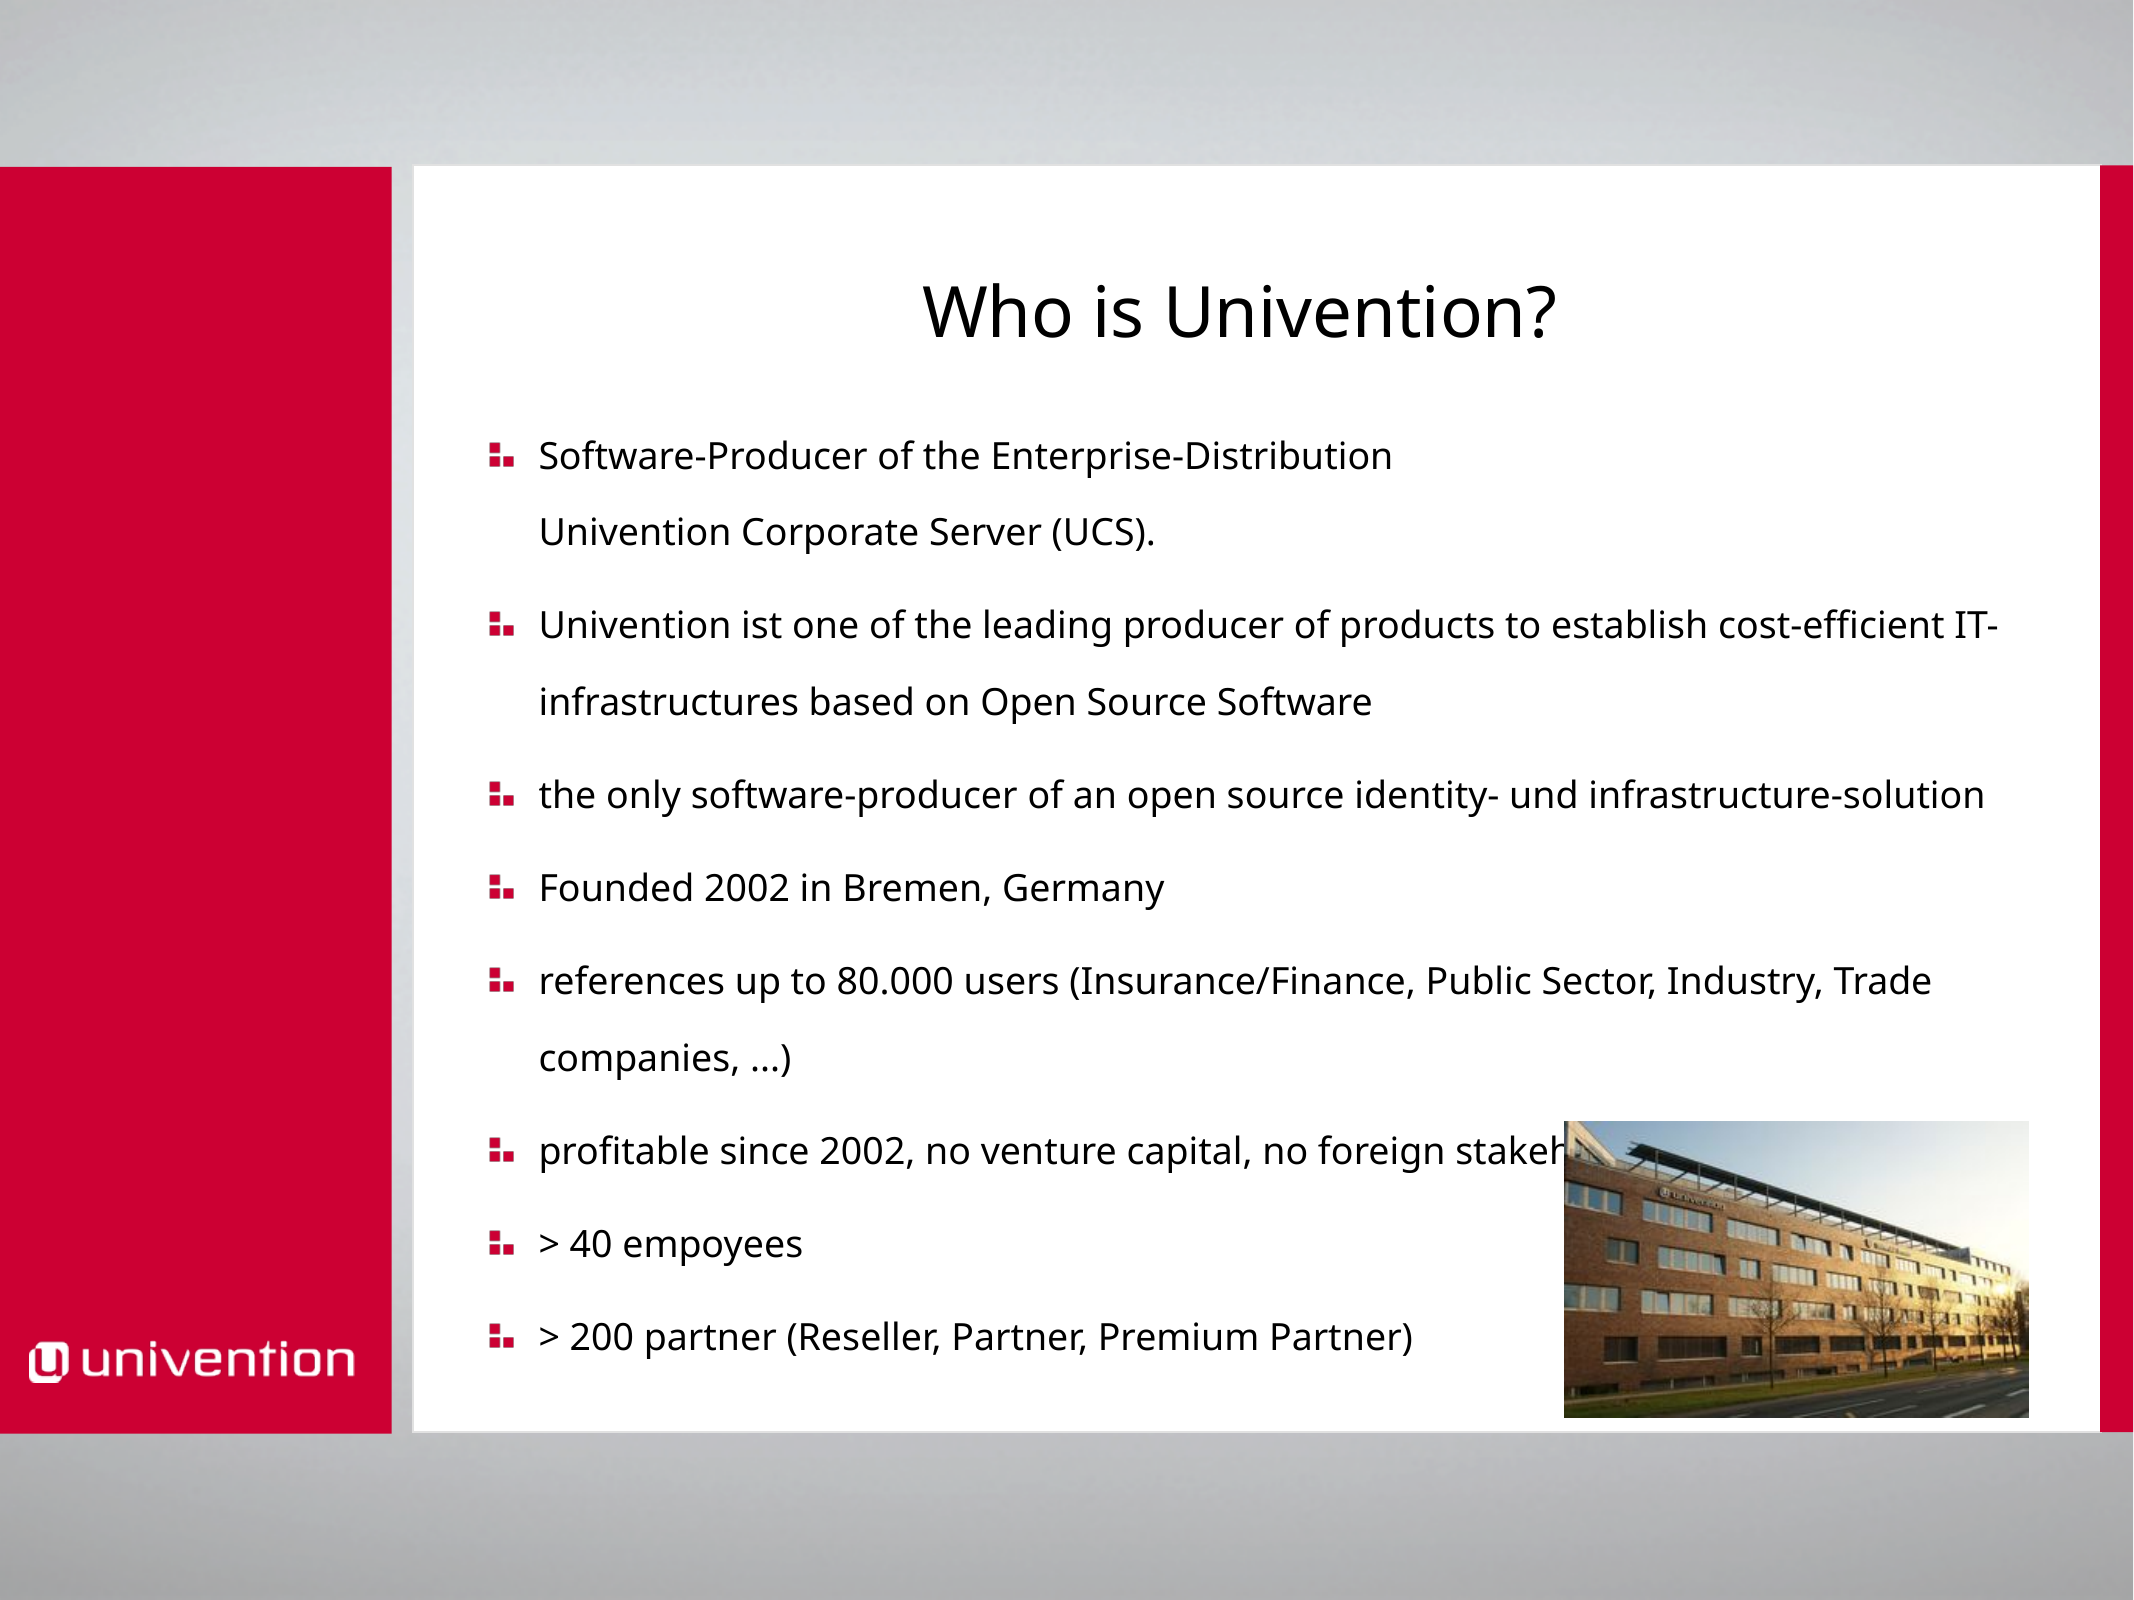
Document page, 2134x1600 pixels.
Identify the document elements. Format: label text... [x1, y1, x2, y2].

list Software-Producer of the Enterprise-Distribution Univention Corporate Server (UCS). Univention ist one of the leading producer of products to establish cost-efficient IT-infrastructures based on Open Source Software the only software-producer of an open source identity- und infrastructure-solution Founded 2002 in Bremen, Germany references up to 80.000 users (Insurance/Finance, Public Sector, Industry, Trade companies, ...) profitable since 2002, no venture capital, no foreign stakeholders > 40 empoyees > 200 partner (Reseller, Partner, Premium Partner) [467, 403, 2038, 1244]
picture [485, 1244, 519, 1260]
picture [29, 1340, 355, 1383]
picture [485, 1319, 519, 1353]
picture [0, 0, 2134, 1600]
picture [1564, 1121, 2029, 1418]
title Who is Univention? [472, 236, 2008, 384]
